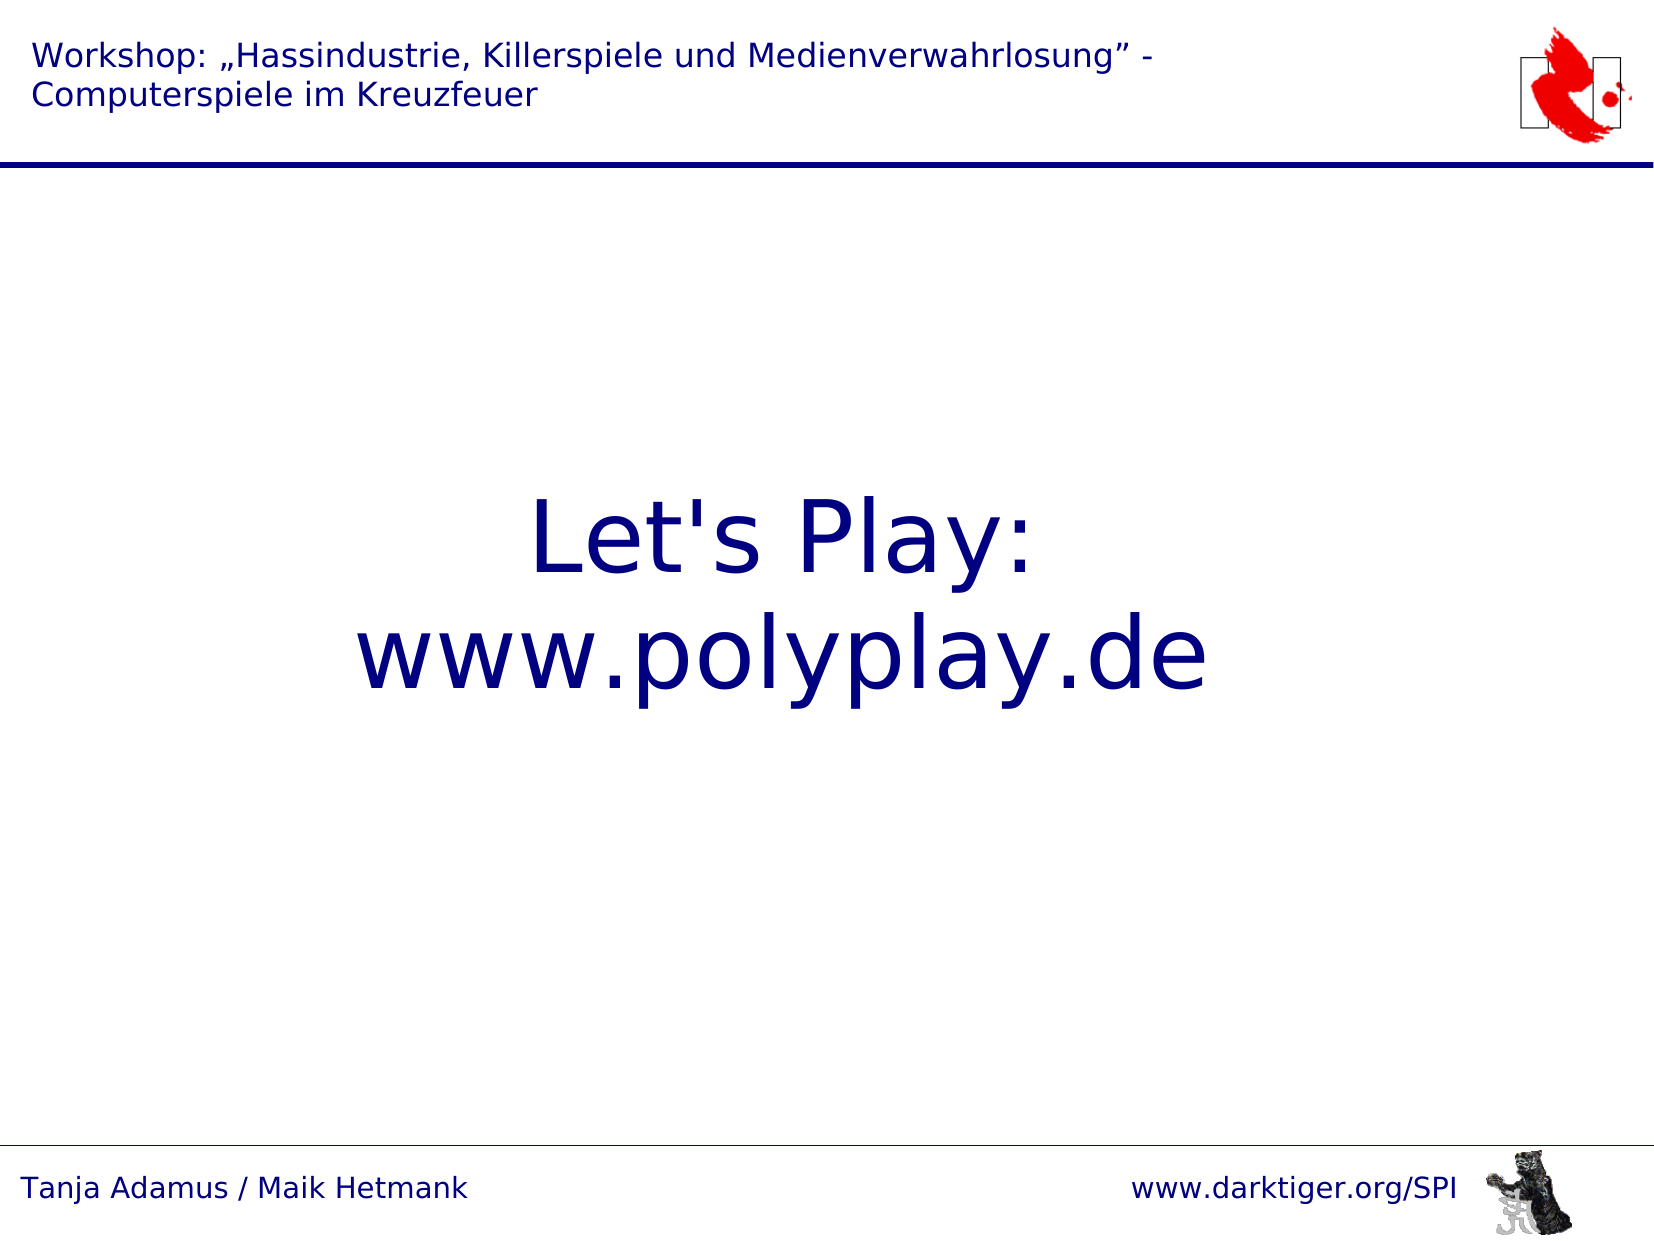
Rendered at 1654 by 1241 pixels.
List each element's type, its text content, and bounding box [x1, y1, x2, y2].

picture [1503, 16, 1632, 148]
picture [1486, 1150, 1572, 1235]
text_box Let's Play: www.polyplay.de [118, 472, 1447, 720]
text_box Workshop: „Hassindustrie, Killerspiele und Medienverwahrlosung” - Computerspiele im Kreuzfeuer [16, 29, 1418, 178]
